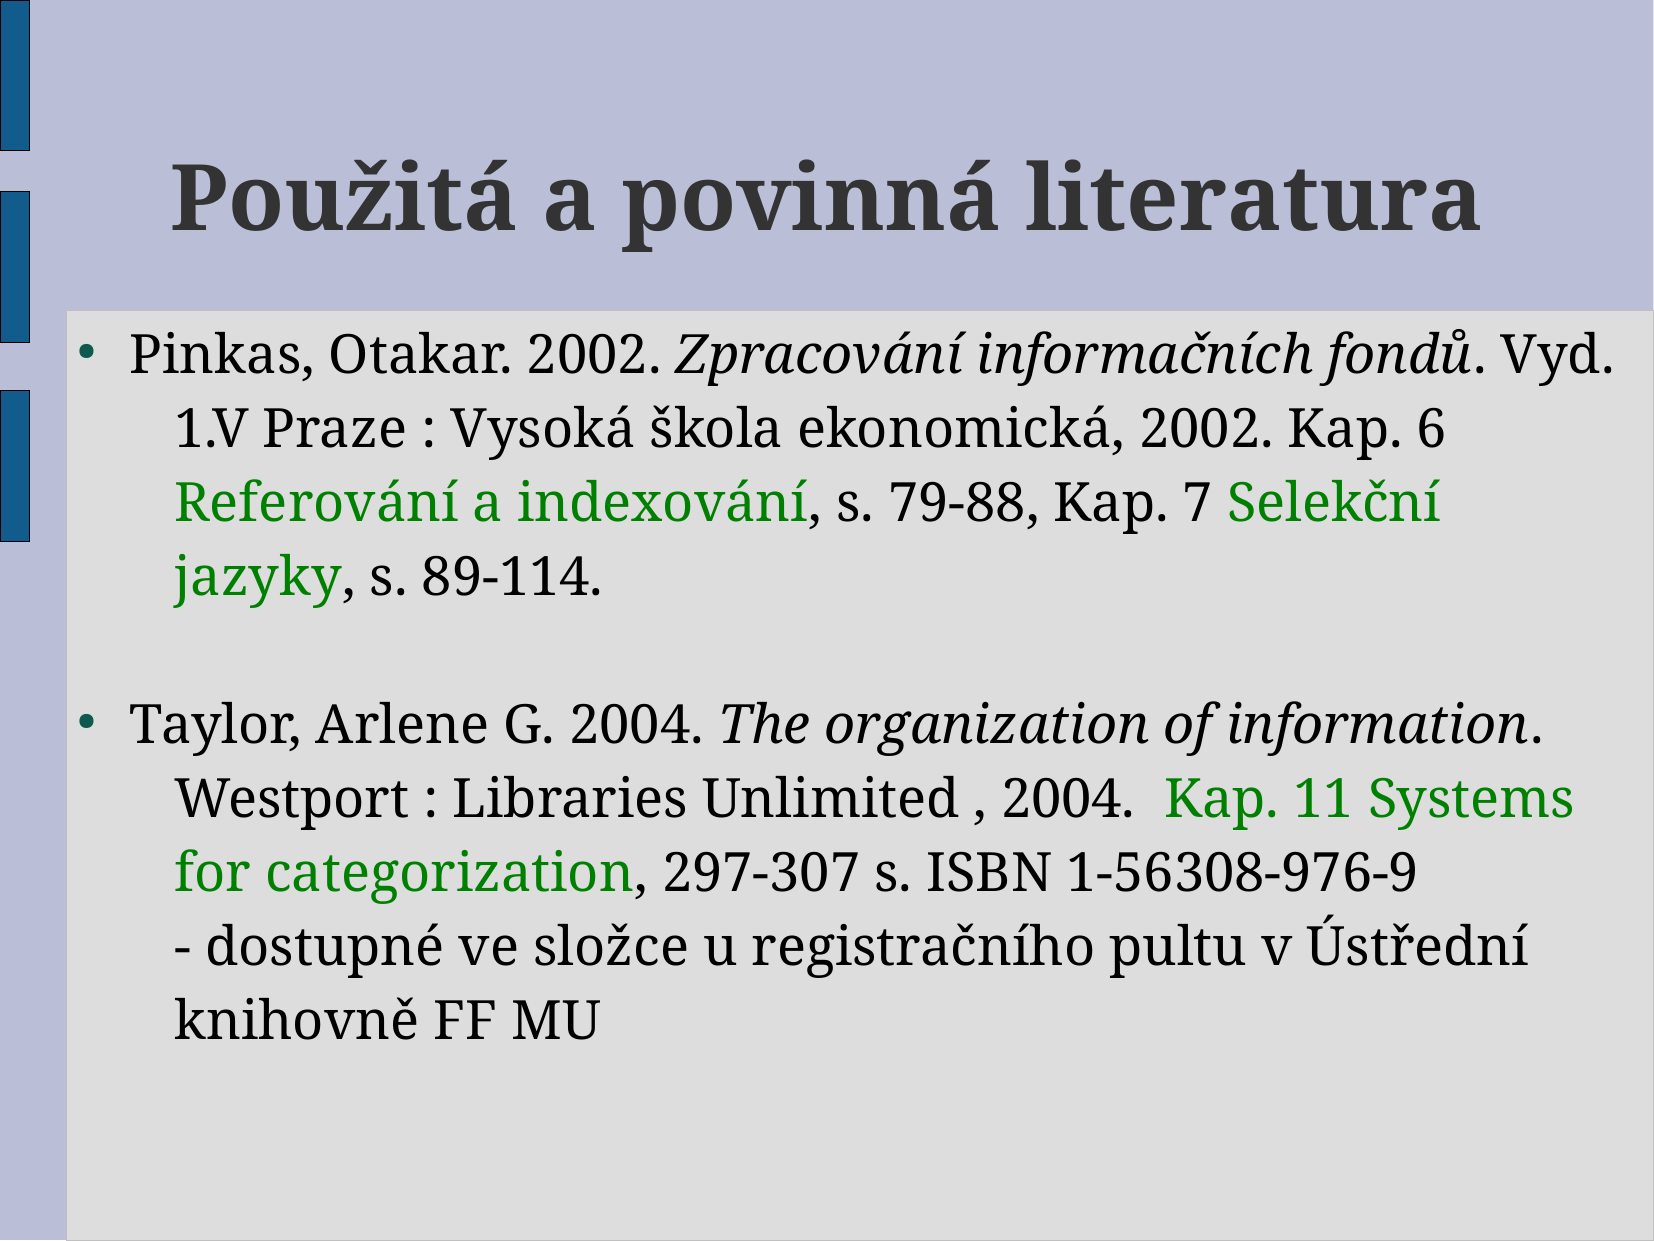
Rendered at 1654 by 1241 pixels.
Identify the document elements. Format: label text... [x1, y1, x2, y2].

list Pinkas, Otakar. 2002. Zpracování informačních fondů. Vyd. 1.V Praze : Vysoká škola ekonomická, 2002. Kap. 6 Referování a indexování, s. 79-88, Kap. 7 Selekční jazyky, s. 89-114. Taylor, Arlene G. 2004. The organization of information. Westport : Libraries Unlimited , 2004. Kap. 11 Systems for categorization, 297-307 s. ISBN 1-56308-976-9 - dostupné ve složce u registračního pultu v Ústřední knihovně FF MU [59, 315, 1625, 1083]
title Použitá a povinná literatura [121, 98, 1534, 291]
